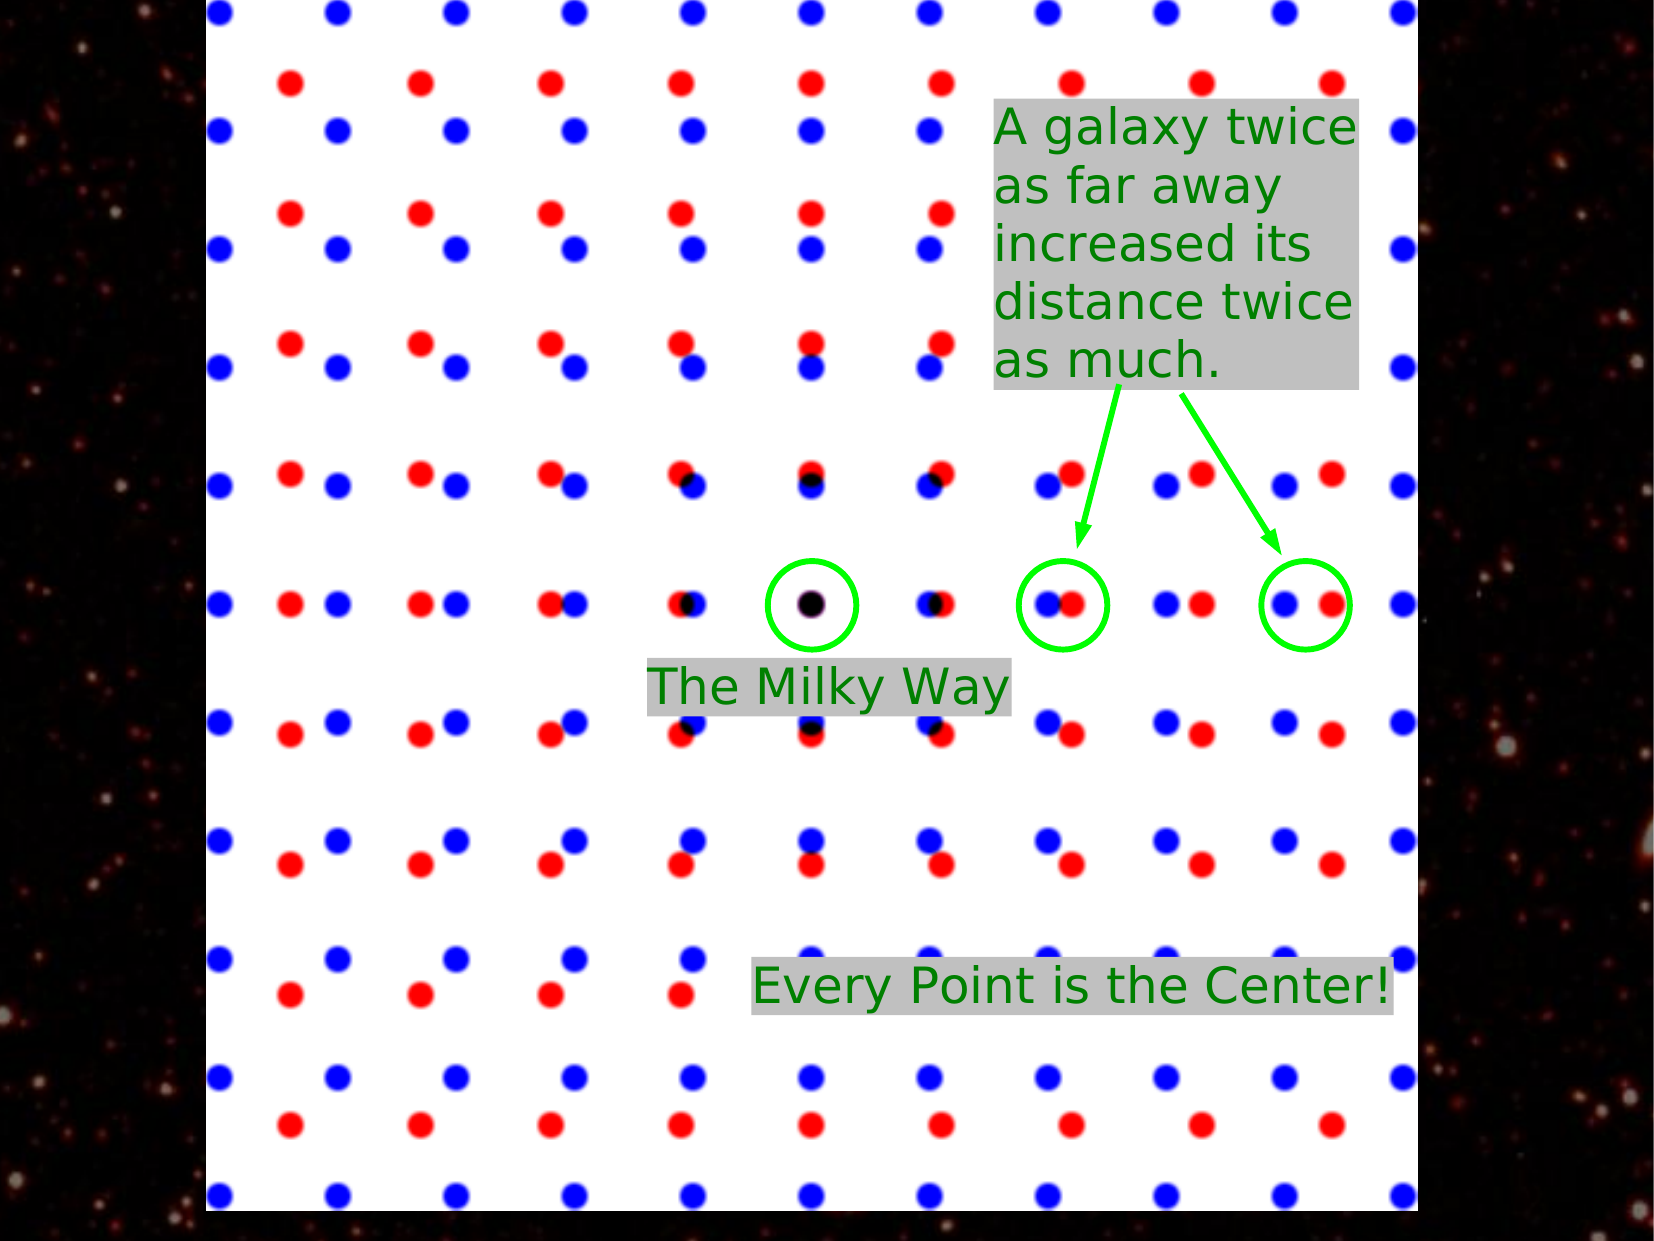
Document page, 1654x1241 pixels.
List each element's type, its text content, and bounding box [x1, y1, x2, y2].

text_box The Milky Way [647, 657, 1004, 717]
text_box A galaxy twice as far away increased its distance twice as much. [993, 98, 1351, 390]
text_box Every Point is the Center! [751, 956, 1381, 1016]
picture [0, 0, 1654, 1241]
